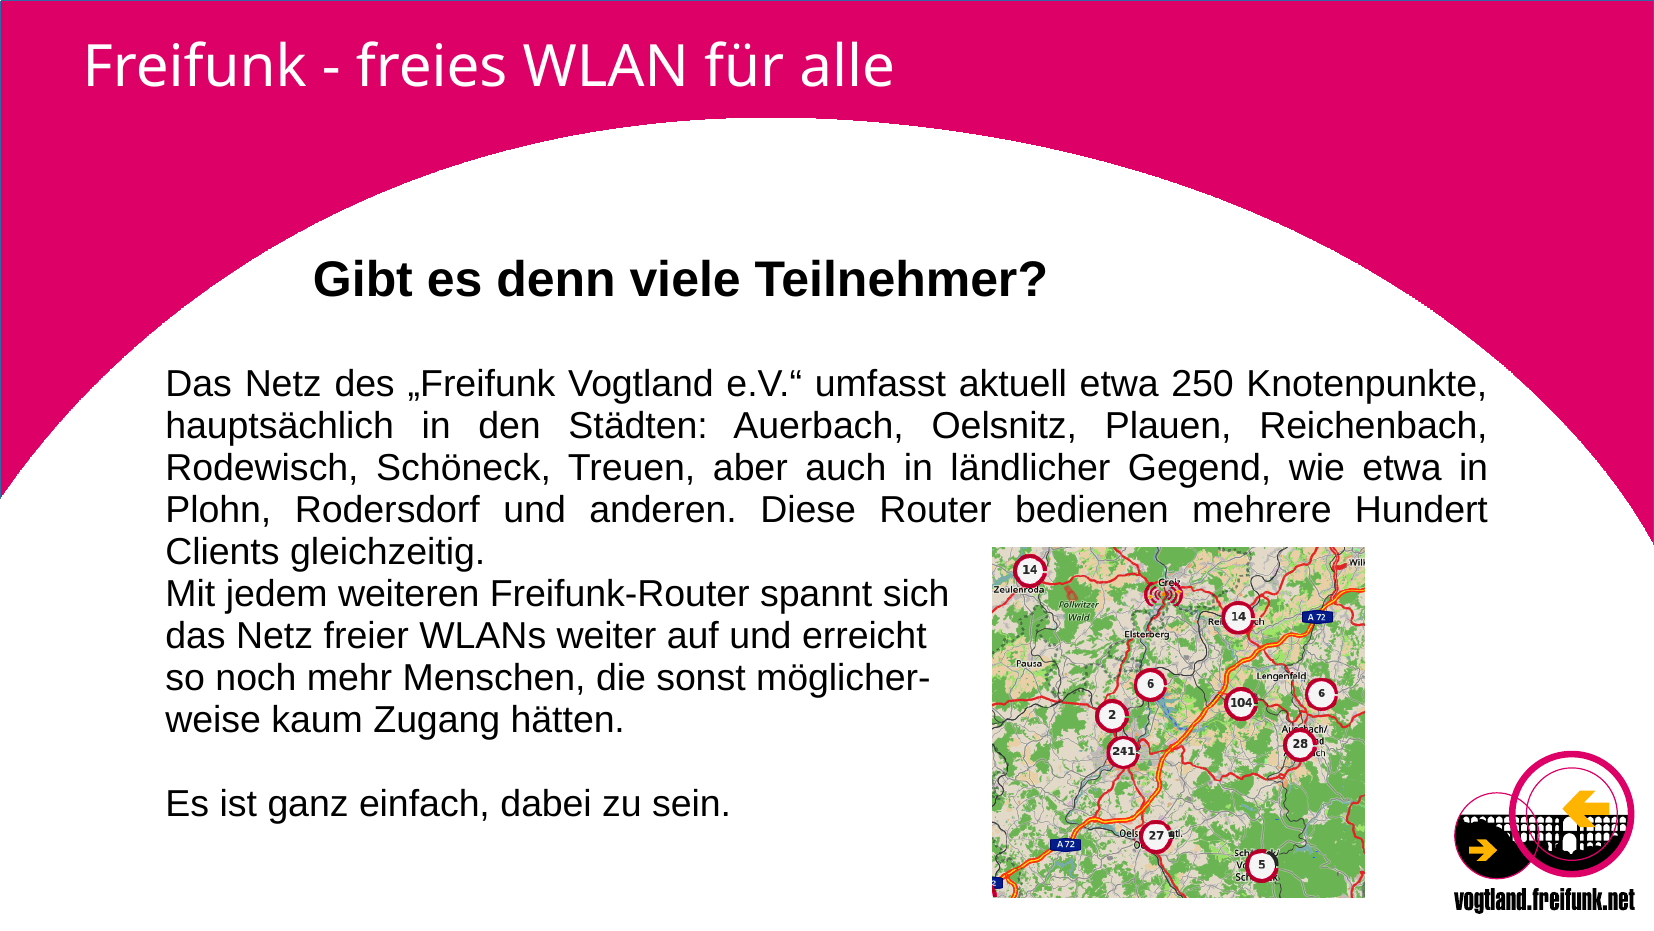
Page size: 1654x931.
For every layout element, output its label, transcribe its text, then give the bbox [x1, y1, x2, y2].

picture [1452, 749, 1636, 916]
text_box [0, 0, 1654, 931]
title Freifunk - freies WLAN für alle [82, 17, 1571, 111]
picture [992, 547, 1365, 898]
subtitle Gibt es denn viele Teilnehmer? Das Netz des „Freifunk Vogtland e.V.“ umfasst aktuell etwa 250 Knotenpunkte, hauptsächlich in den Städten: Auerbach, Oelsnitz, Plauen, Reichenbach, Rodewisch, Schöneck, Treuen, aber auch in ländlicher Gegend, wie etwa in Plohn, Rodersdorf und anderen. Diese Router bedienen mehrere Hundert Clients gleichzeitig. Mit jedem weiteren Freifunk-Router spannt sich das Netz freier WLANs weiter auf und erreicht so noch mehr Menschen, die sonst möglicher- weise kaum Zugang hätten. Es ist ganz einfach, dabei zu sein. [165, 210, 1489, 907]
